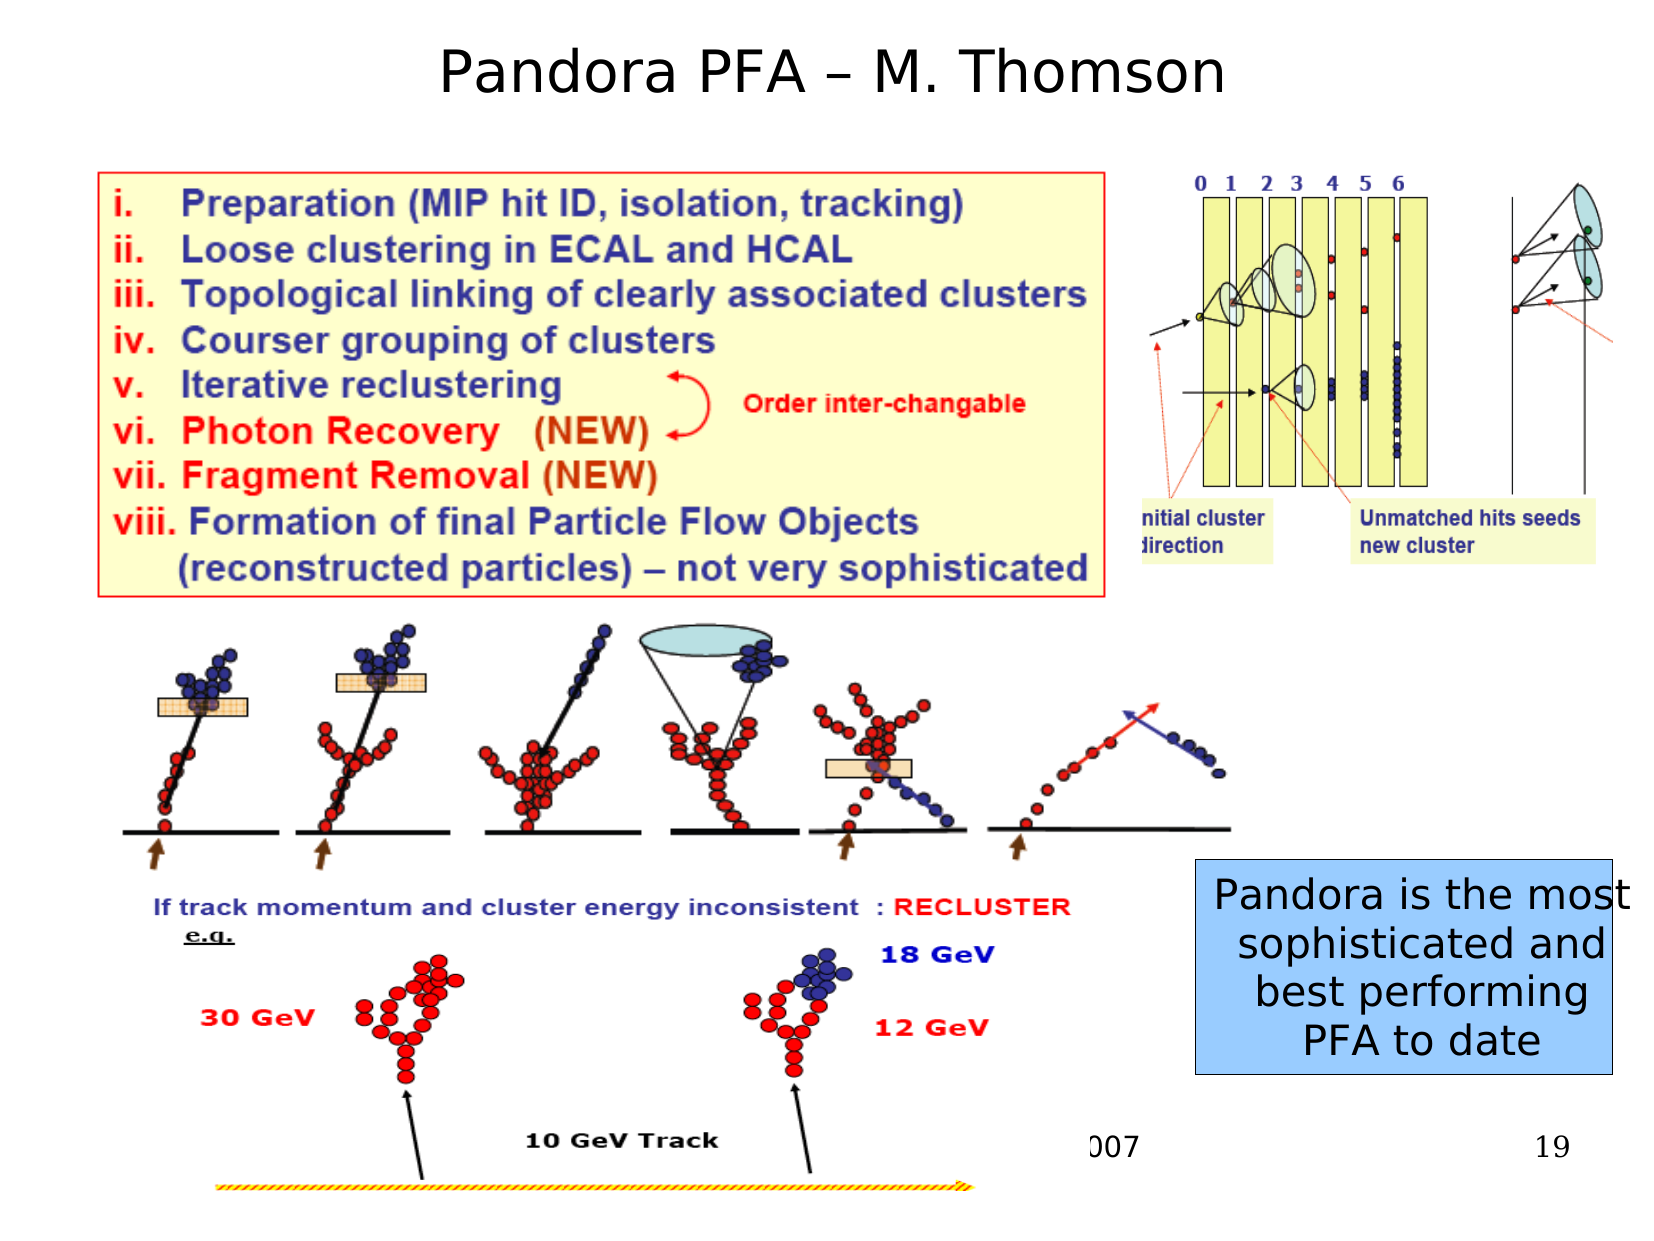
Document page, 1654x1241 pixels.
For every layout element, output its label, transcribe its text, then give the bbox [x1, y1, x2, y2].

text_box Pandora PFA – M. Thomson [424, 31, 1243, 115]
text_box Pandora is the most sophisticated and best performing PFA to date [1195, 859, 1613, 1075]
picture [144, 893, 1090, 1191]
picture [79, 161, 1613, 879]
